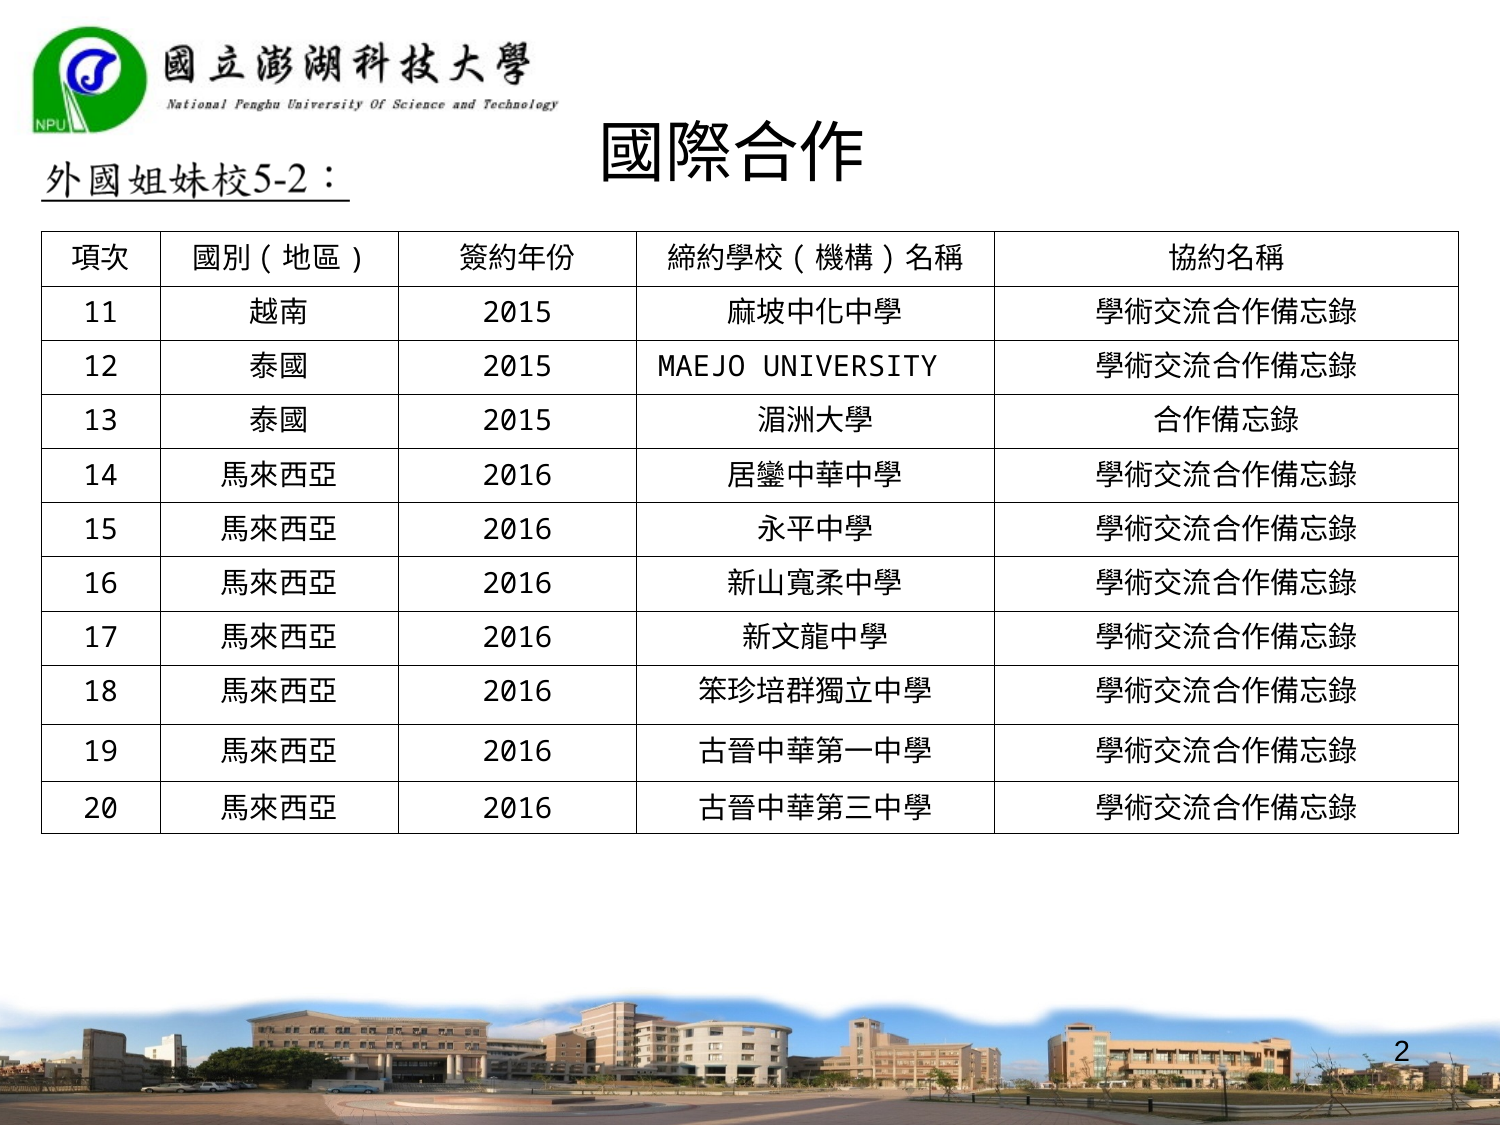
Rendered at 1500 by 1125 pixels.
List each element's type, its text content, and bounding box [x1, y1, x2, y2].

table_cell 學術交流合作備忘錄 [995, 287, 1458, 340]
table_cell 合作備忘錄 [995, 395, 1458, 448]
table_cell 11 [42, 287, 160, 340]
table_cell 2016 [399, 782, 636, 833]
table_cell 2016 [399, 666, 636, 724]
table_cell 學術交流合作備忘錄 [995, 725, 1458, 781]
table_cell 馬來西亞 [161, 725, 398, 781]
table_header 項次 [42, 232, 160, 286]
table_cell 2015 [399, 341, 636, 394]
table_cell 2016 [399, 503, 636, 556]
table_cell 學術交流合作備忘錄 [995, 503, 1458, 556]
table_cell 15 [42, 503, 160, 556]
table_cell 16 [42, 557, 160, 611]
text_box 國際合作 [383, 101, 1081, 198]
table_cell 馬來西亞 [161, 782, 398, 833]
table_cell 20 [42, 782, 160, 833]
table_cell 學術交流合作備忘錄 [995, 449, 1458, 502]
table_cell 古晉中華第三中學 [637, 782, 994, 833]
table_cell 17 [42, 612, 160, 665]
table_header 國別(地區) [161, 232, 398, 286]
table_cell 泰國 [161, 395, 398, 448]
table_cell 2016 [399, 557, 636, 611]
table_cell 古晉中華第一中學 [637, 725, 994, 781]
table_cell 13 [42, 395, 160, 448]
picture [0, 0, 1500, 1125]
text_box <編號> [1074, 1024, 1426, 1103]
table_cell 湄洲大學 [637, 395, 994, 448]
table_header 締約學校(機構)名稱 [637, 232, 994, 286]
table_cell 19 [42, 725, 160, 781]
table_header 簽約年份 [399, 232, 636, 286]
table_cell 2015 [399, 287, 636, 340]
table_cell 泰國 [161, 341, 398, 394]
table_cell 12 [42, 341, 160, 394]
table_cell 學術交流合作備忘錄 [995, 557, 1458, 611]
table_cell 永平中學 [637, 503, 994, 556]
table_cell 馬來西亞 [161, 612, 398, 665]
table_cell MAEJO UNIVERSITY [637, 341, 994, 394]
table_cell 新山寬柔中學 [637, 557, 994, 611]
table_cell 越南 [161, 287, 398, 340]
table_cell 18 [42, 666, 160, 724]
table_cell 14 [42, 449, 160, 502]
table_cell 馬來西亞 [161, 449, 398, 502]
table_cell 2015 [399, 395, 636, 448]
table_cell 麻坡中化中學 [637, 287, 994, 340]
table_cell 笨珍培群獨立中學 [637, 666, 994, 724]
table_header 協約名稱 [995, 232, 1458, 286]
table_cell 馬來西亞 [161, 666, 398, 724]
table_cell 學術交流合作備忘錄 [995, 782, 1458, 833]
table_cell 2016 [399, 449, 636, 502]
table_cell 2016 [399, 612, 636, 665]
table_cell 馬來西亞 [161, 557, 398, 611]
table_cell 學術交流合作備忘錄 [995, 612, 1458, 665]
table_cell 學術交流合作備忘錄 [995, 341, 1458, 394]
table_cell 新文龍中學 [637, 612, 994, 665]
table_cell 學術交流合作備忘錄 [995, 666, 1458, 724]
table_cell 居鑾中華中學 [637, 449, 994, 502]
table_cell 2016 [399, 725, 636, 781]
table_cell 馬來西亞 [161, 503, 398, 556]
